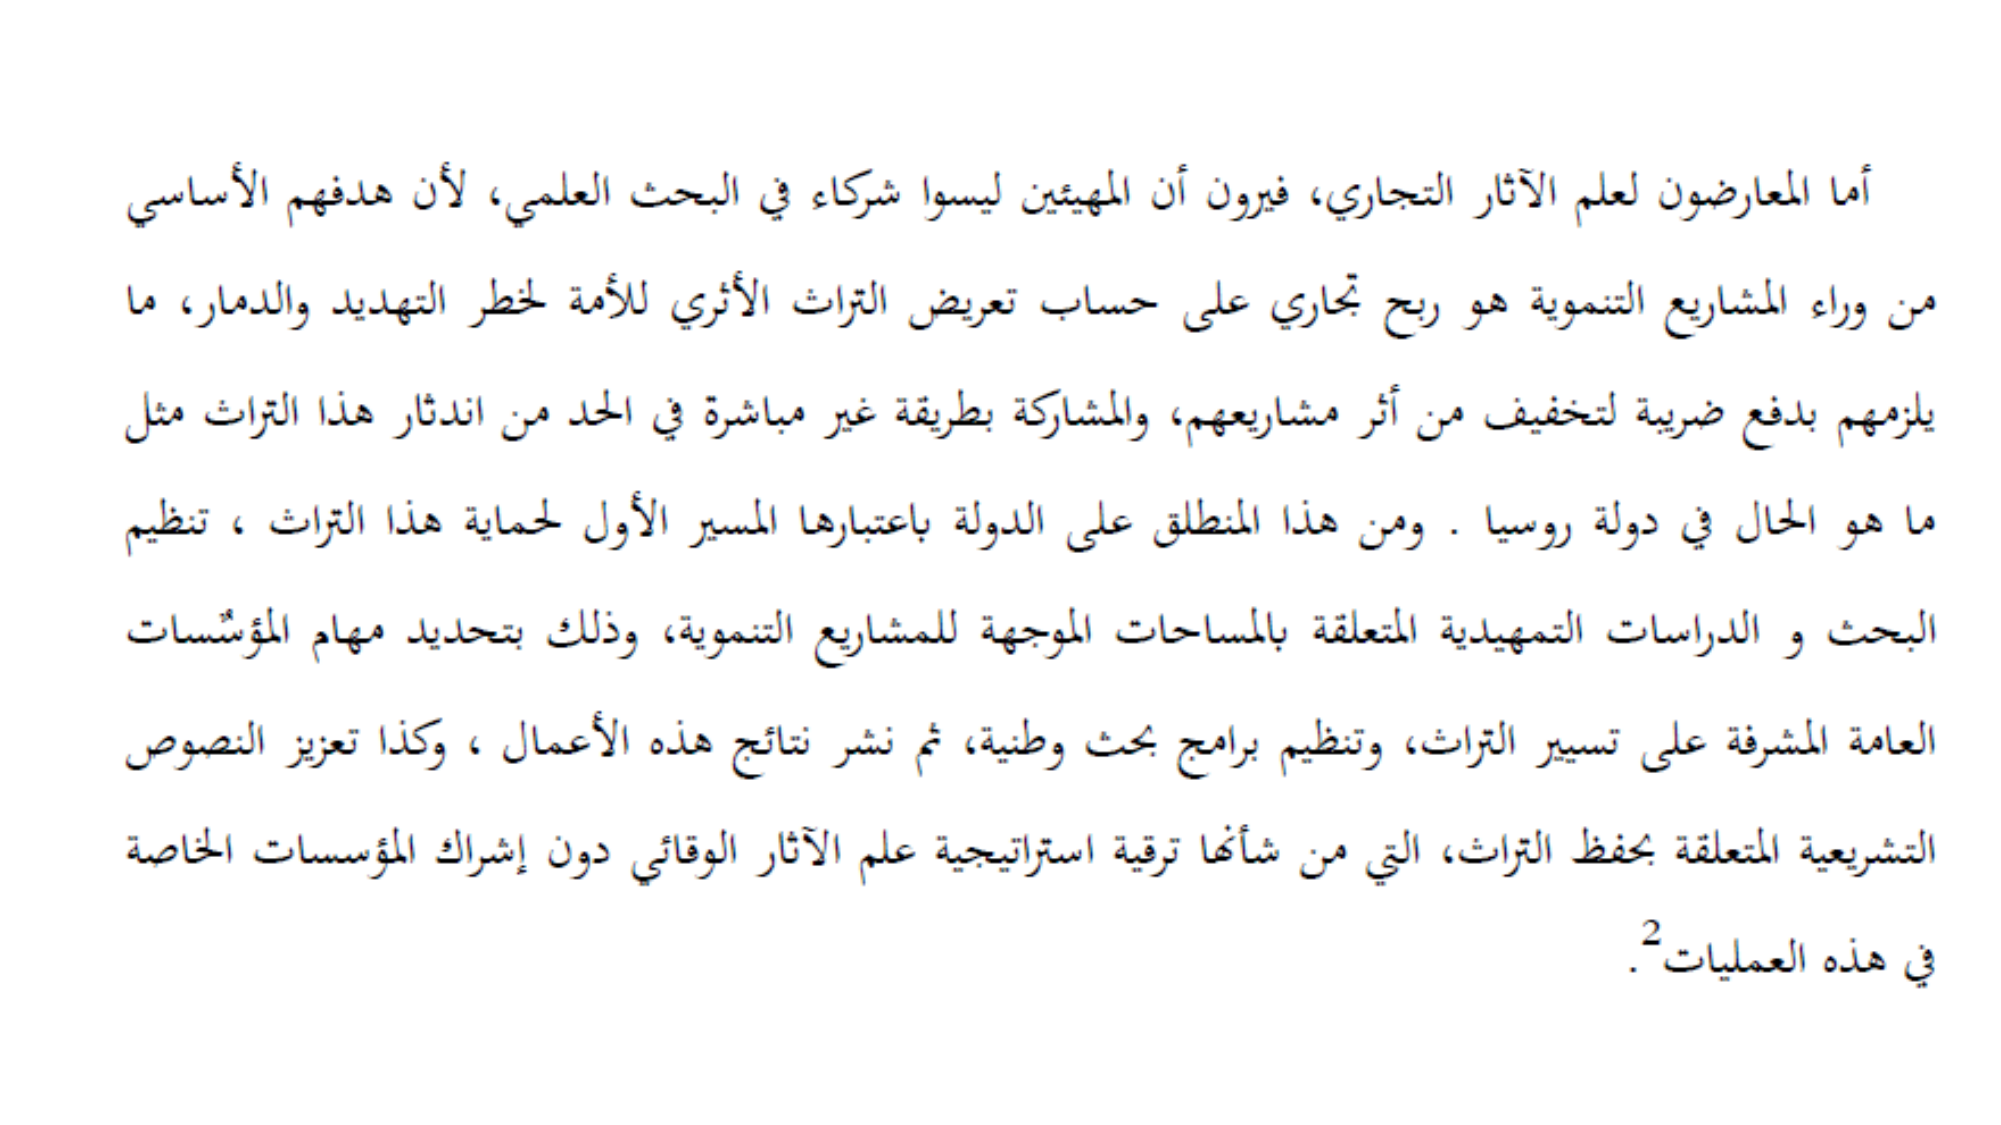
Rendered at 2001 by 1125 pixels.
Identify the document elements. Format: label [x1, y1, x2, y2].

picture [113, 124, 1951, 1032]
